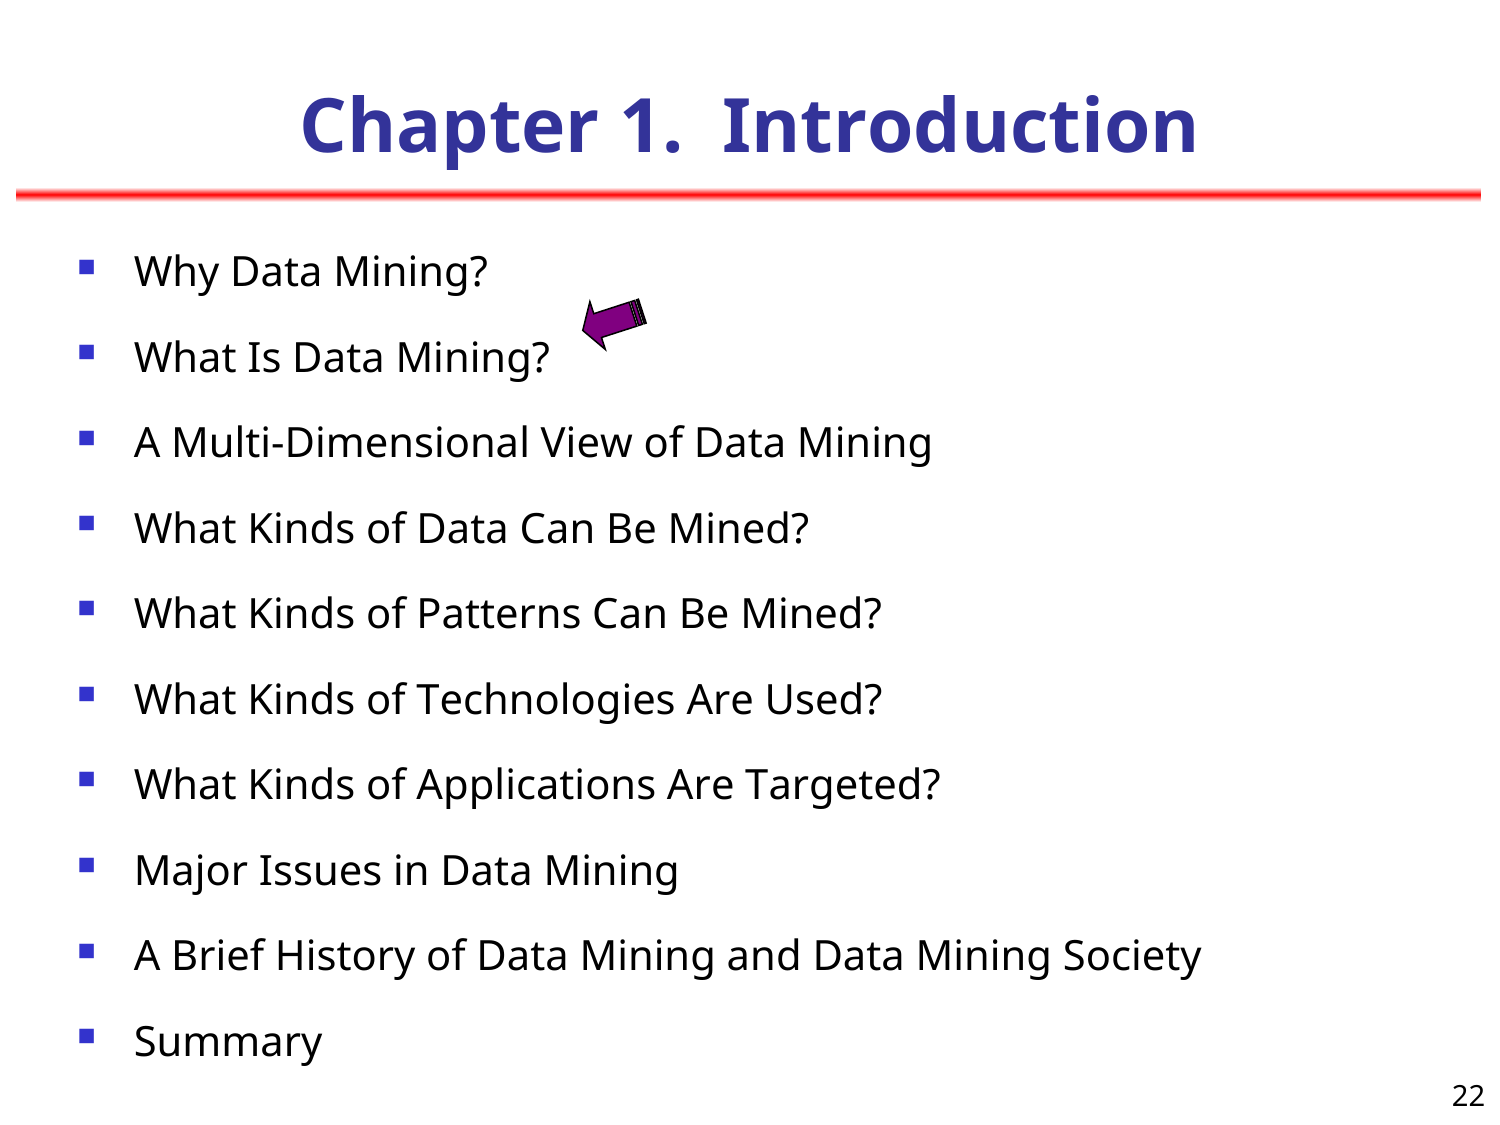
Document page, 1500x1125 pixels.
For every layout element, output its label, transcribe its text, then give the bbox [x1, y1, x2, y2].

text_box <number> [1187, 1050, 1500, 1125]
text_box [582, 299, 647, 350]
list Why Data Mining? What Is Data Mining? A Multi-Dimensional View of Data Mining What Kinds of Data Can Be Mined? What Kinds of Patterns Can Be Mined? What Kinds of Technologies Are Used? What Kinds of Applications Are Targeted? Major Issues in Data Mining A Brief History of Data Mining and Data Mining Society Summary [62, 212, 1413, 1075]
title Chapter 1. Introduction [62, 37, 1438, 175]
